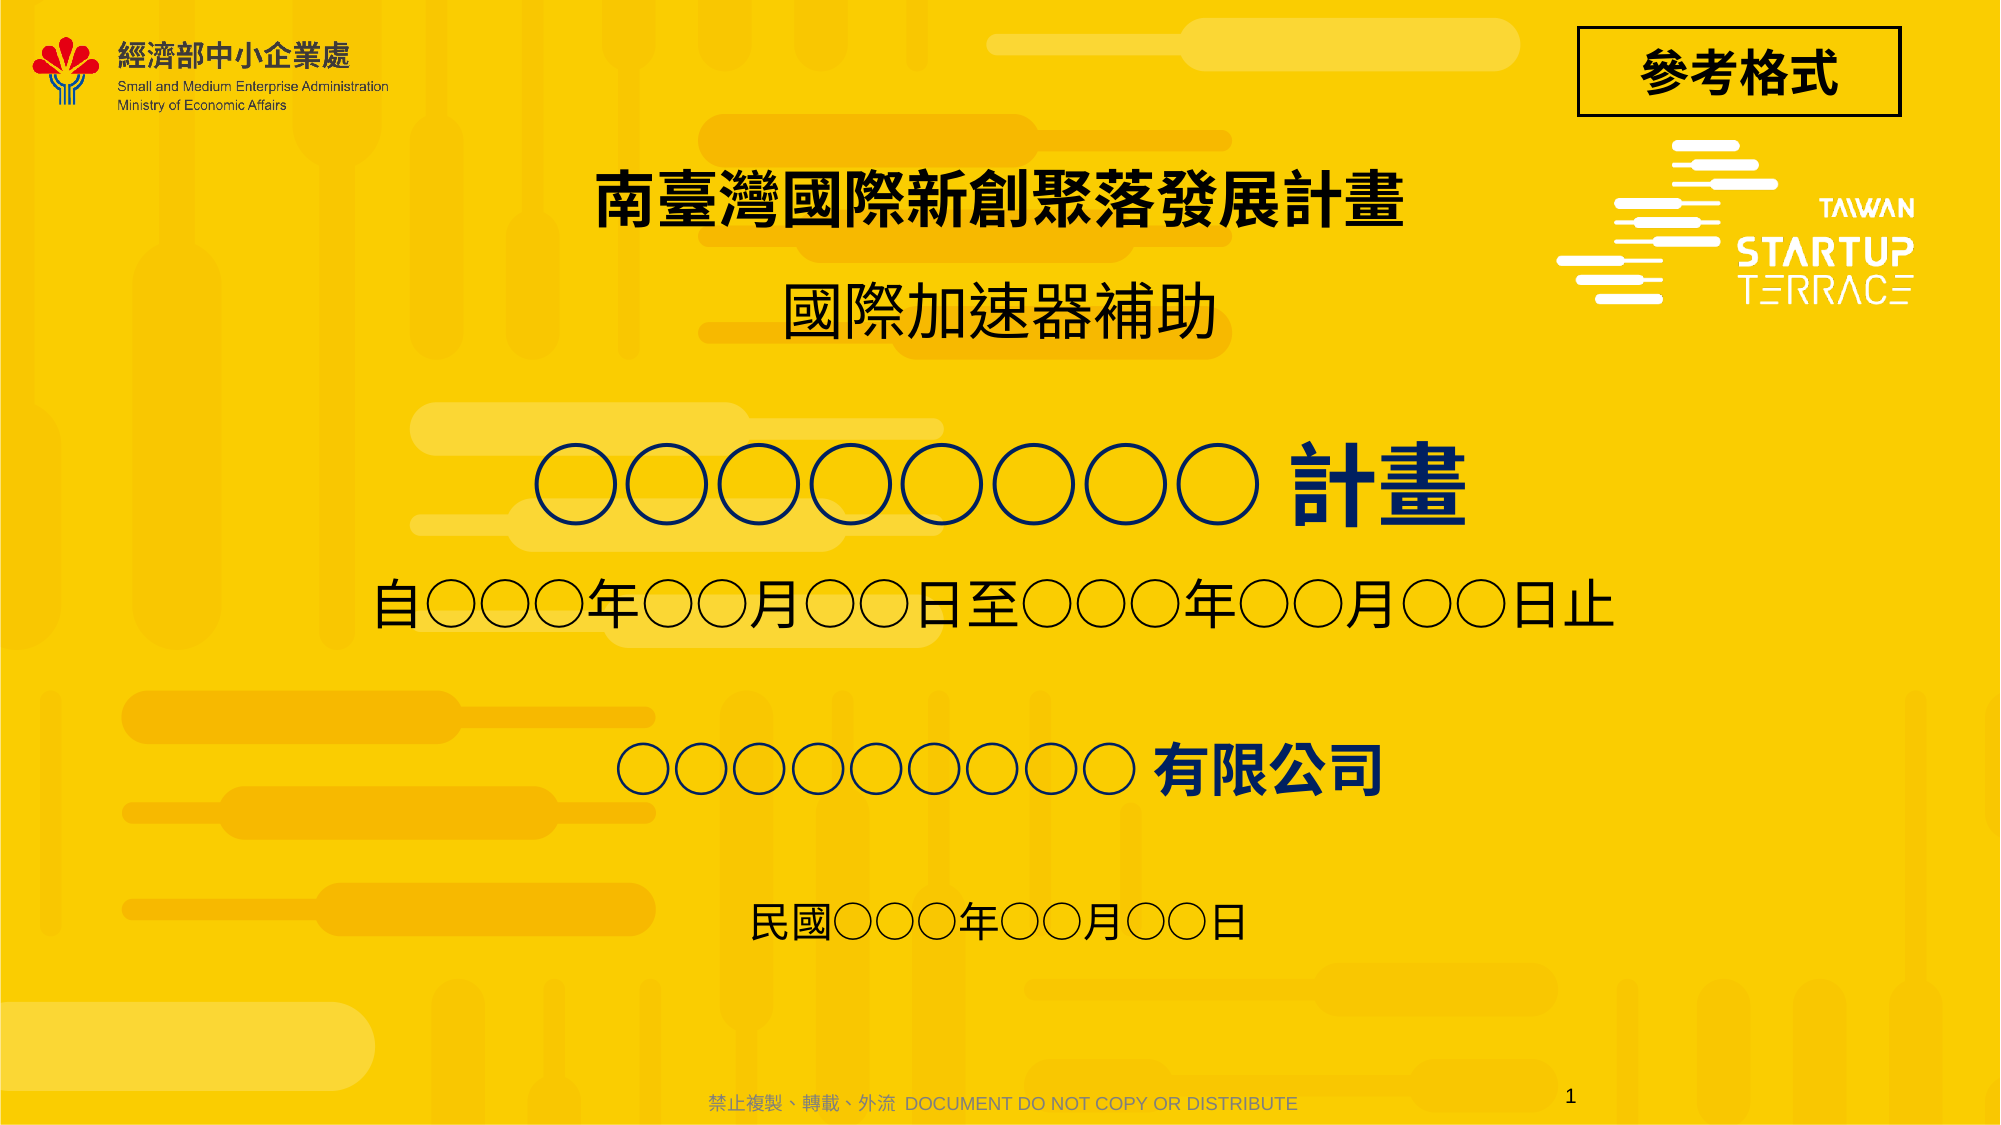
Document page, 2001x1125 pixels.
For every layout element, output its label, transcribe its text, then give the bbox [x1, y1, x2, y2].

subtitle ○○○○○○○○○有限公司 民國○○○年○○月○○日 [249, 686, 1750, 958]
title ○○○○○○○○計畫 自○○○年○○月○○日至○○○年○○月○○日止 [249, 251, 1750, 643]
text_box 參考格式 [1578, 28, 1900, 115]
text_box 1 [1550, 1064, 2000, 1125]
text_box 南臺灣國際新創聚落發展計畫 國際加速器補助 [250, 115, 1750, 355]
